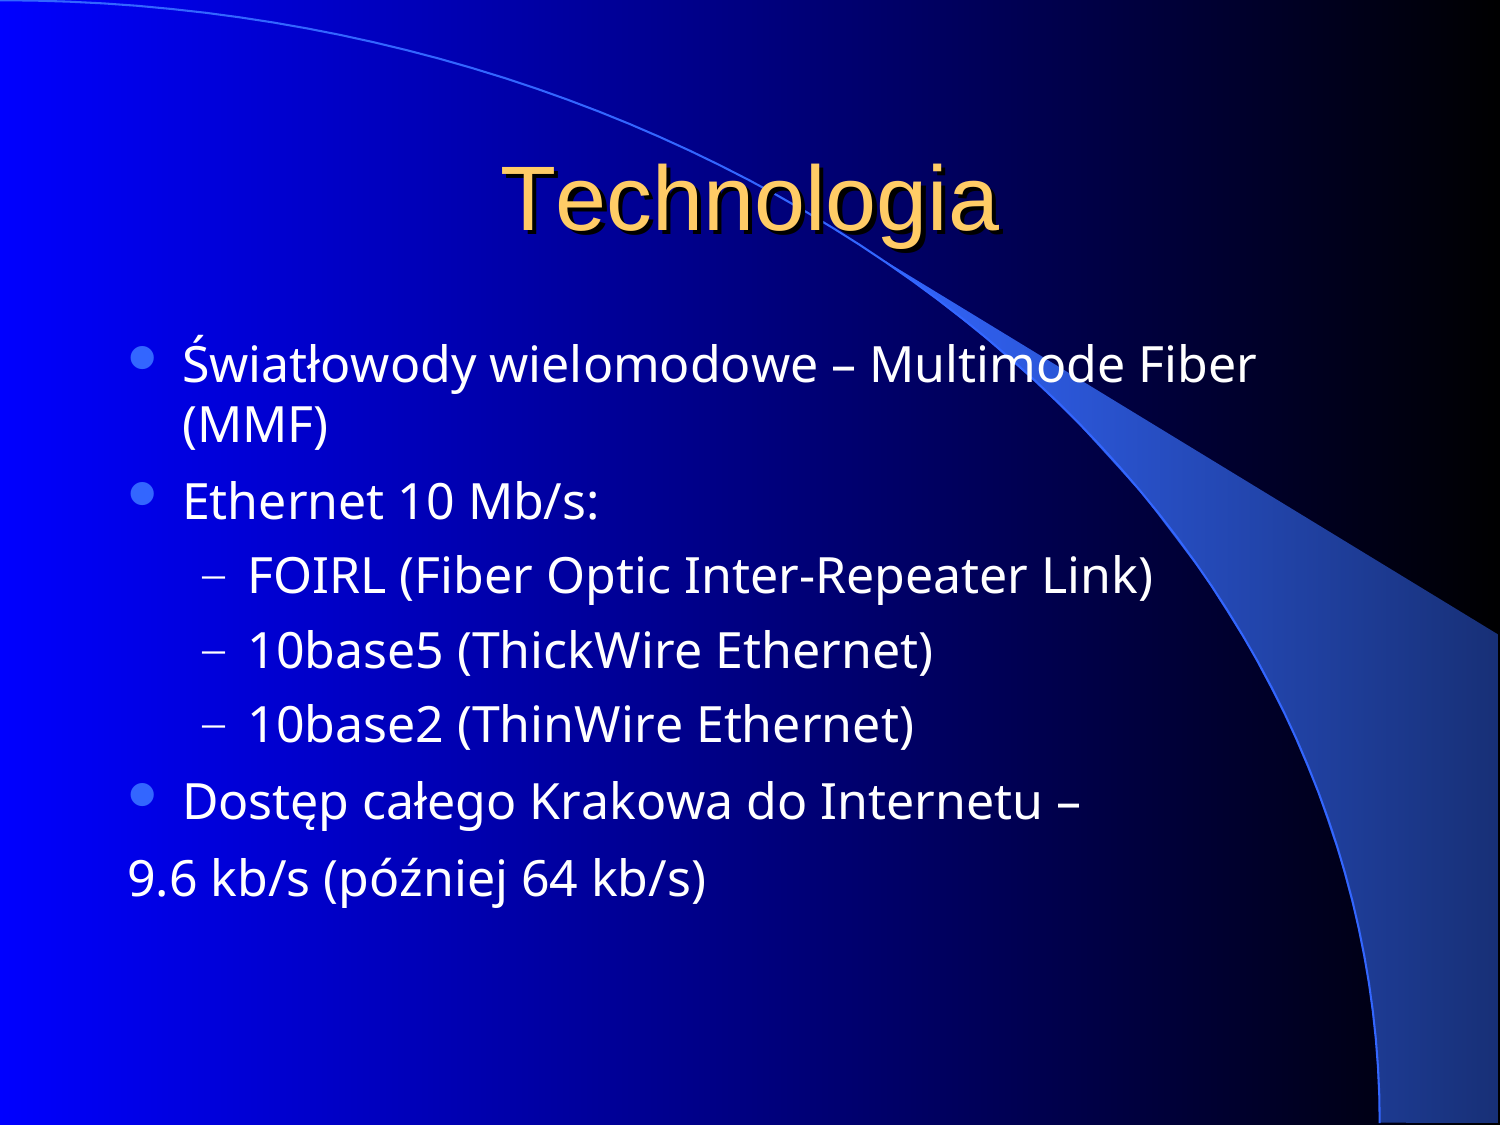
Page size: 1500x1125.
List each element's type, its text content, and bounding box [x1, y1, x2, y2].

title Technologia [112, 99, 1388, 288]
list Światłowody wielomodowe – Multimode Fiber (MMF) Ethernet 10 Mb/s: FOIRL (Fiber Optic Inter-Repeater Link) 10base5 (ThickWire Ethernet) 10base2 (ThinWire Ethernet) Dostęp całego Krakowa do Internetu – 9.6 kb/s (później 64 kb/s) [112, 324, 1388, 1000]
